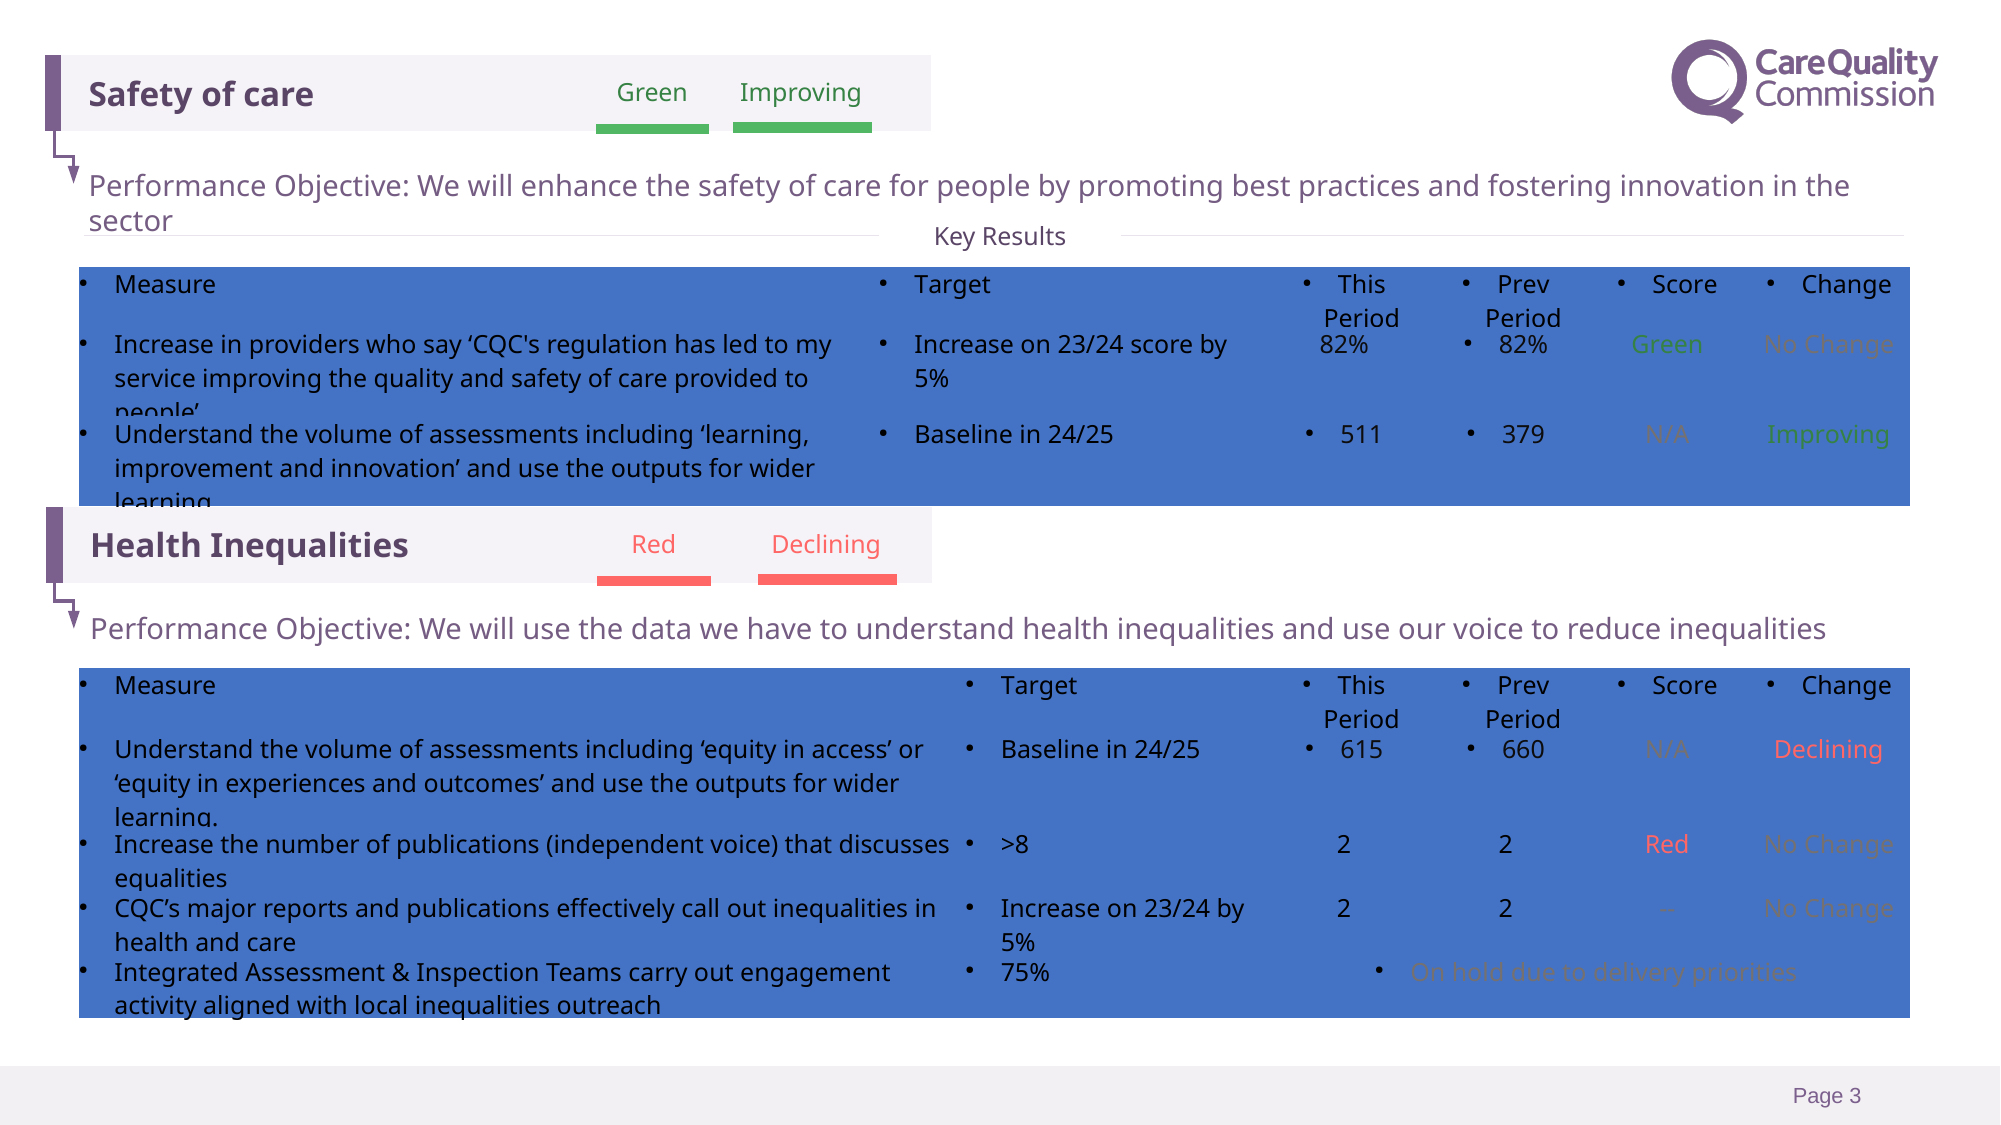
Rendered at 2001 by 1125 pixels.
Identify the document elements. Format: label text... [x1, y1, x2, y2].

table_cell 2 [1425, 827, 1587, 891]
table_cell No Change [1748, 827, 1910, 891]
text_box Red [579, 521, 729, 567]
table_header This Period [1263, 267, 1425, 327]
table_cell Increase in providers who say ‘CQC's regulation has led to my service improving the quality and safety of care provided to people’ [79, 327, 879, 416]
table_cell N/A [1587, 731, 1748, 827]
table_cell Increase on 23/24 by 5% [965, 891, 1263, 954]
text_box Performance Objective: We will use the data we have to understand health inequalities and use our voice to reduce inequalities [75, 602, 1912, 654]
text_box Improving [710, 69, 892, 115]
table_cell Baseline in 24/25 [965, 731, 1263, 827]
table_cell On hold due to delivery priorities [1263, 954, 1910, 1018]
table_header Prev Period [1425, 668, 1587, 731]
text_box Page 3 [1777, 1073, 1961, 1117]
table_header Measure [79, 668, 965, 731]
table_cell CQC’s major reports and publications effectively call out inequalities in health and care [79, 891, 965, 954]
table_cell 2 [1425, 891, 1587, 954]
table_header Change [1748, 668, 1910, 731]
table_cell Understand the volume of assessments including ‘learning, improvement and innovation’ and use the outputs for wider learning [79, 416, 879, 506]
title Performance Objective: We will enhance the safety of care for people by promoting best practices and fostering innovation in the sector [73, 159, 1910, 211]
table_cell 511 [1263, 416, 1425, 506]
table_header Change [1748, 267, 1910, 327]
text_box Key Results [879, 213, 1121, 258]
table_cell Increase the number of publications (independent voice) that discusses equalities [79, 827, 965, 891]
table_cell 82% [1425, 327, 1587, 416]
table_cell 615 [1263, 731, 1425, 827]
table_header Prev Period [1425, 267, 1587, 327]
table_cell Baseline in 24/25 [879, 416, 1263, 506]
table_header Score [1587, 267, 1748, 327]
table_header Target [965, 668, 1263, 731]
table_cell -- [1587, 891, 1748, 954]
picture [1671, 39, 1939, 124]
table_cell N/A [1587, 416, 1748, 506]
text_box Safety of care [73, 65, 487, 122]
table_header Measure [79, 267, 879, 327]
table_cell Green [1587, 327, 1748, 416]
table_cell 660 [1425, 731, 1587, 827]
table_header Target [879, 267, 1263, 327]
table_cell Increase on 23/24 score by 5% [879, 327, 1263, 416]
table_cell Integrated Assessment & Inspection Teams carry out engagement activity aligned with local inequalities outreach [79, 954, 965, 1018]
table_cell Improving [1748, 416, 1910, 506]
table_cell Red [1587, 827, 1748, 891]
text_box [0, 1066, 2000, 1125]
table_cell 2 [1263, 891, 1425, 954]
table_header This Period [1263, 668, 1425, 731]
text_box Green [578, 69, 710, 115]
text_box Health Inequalities [75, 516, 488, 573]
table_cell 2 [1263, 827, 1425, 891]
text_box [45, 55, 931, 134]
text_box Declining [735, 521, 918, 567]
table_cell Understand the volume of assessments including ‘equity in access’ or ‘equity in experiences and outcomes’ and use the outputs for wider learning. [79, 731, 965, 827]
table_cell 75% [965, 954, 1263, 1018]
table_cell 82% [1263, 327, 1425, 416]
table_cell 379 [1425, 416, 1587, 506]
table_cell No Change [1748, 327, 1910, 416]
table_header Score [1587, 668, 1748, 731]
text_box [46, 507, 932, 586]
table_cell No Change [1748, 891, 1910, 954]
table_cell >8 [965, 827, 1263, 891]
table_cell Declining [1748, 731, 1910, 827]
